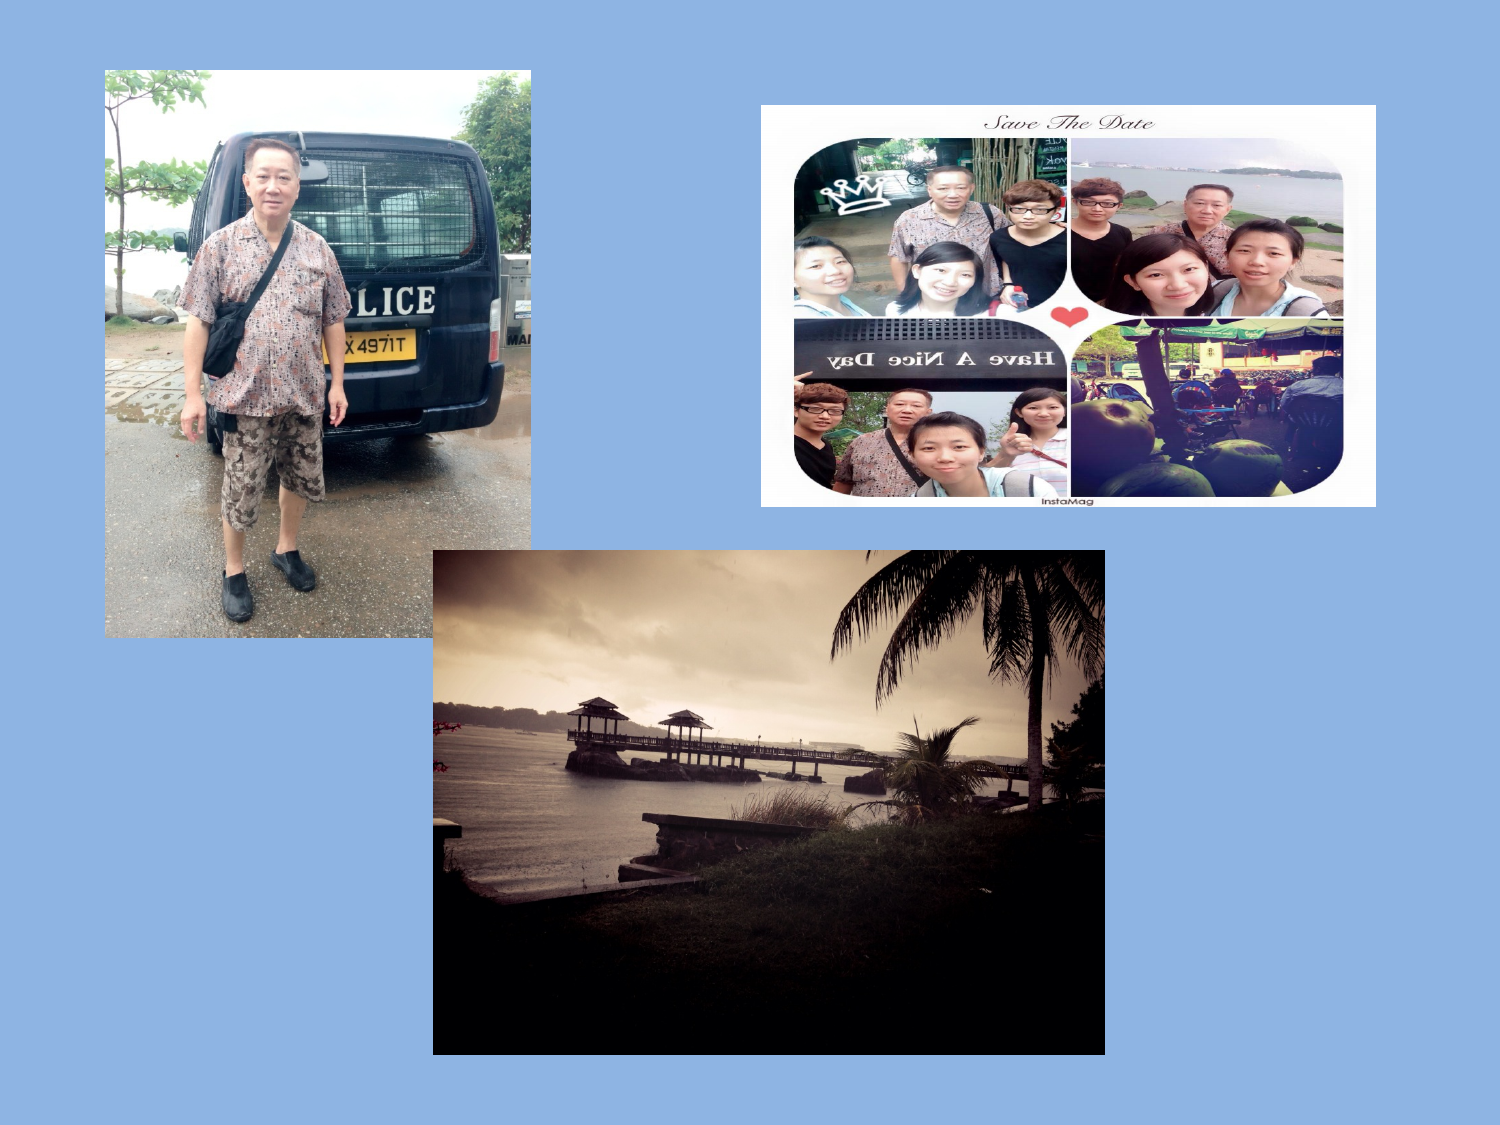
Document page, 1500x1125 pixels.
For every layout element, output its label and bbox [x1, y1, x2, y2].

picture [105, 70, 1105, 1055]
picture [761, 105, 1376, 507]
